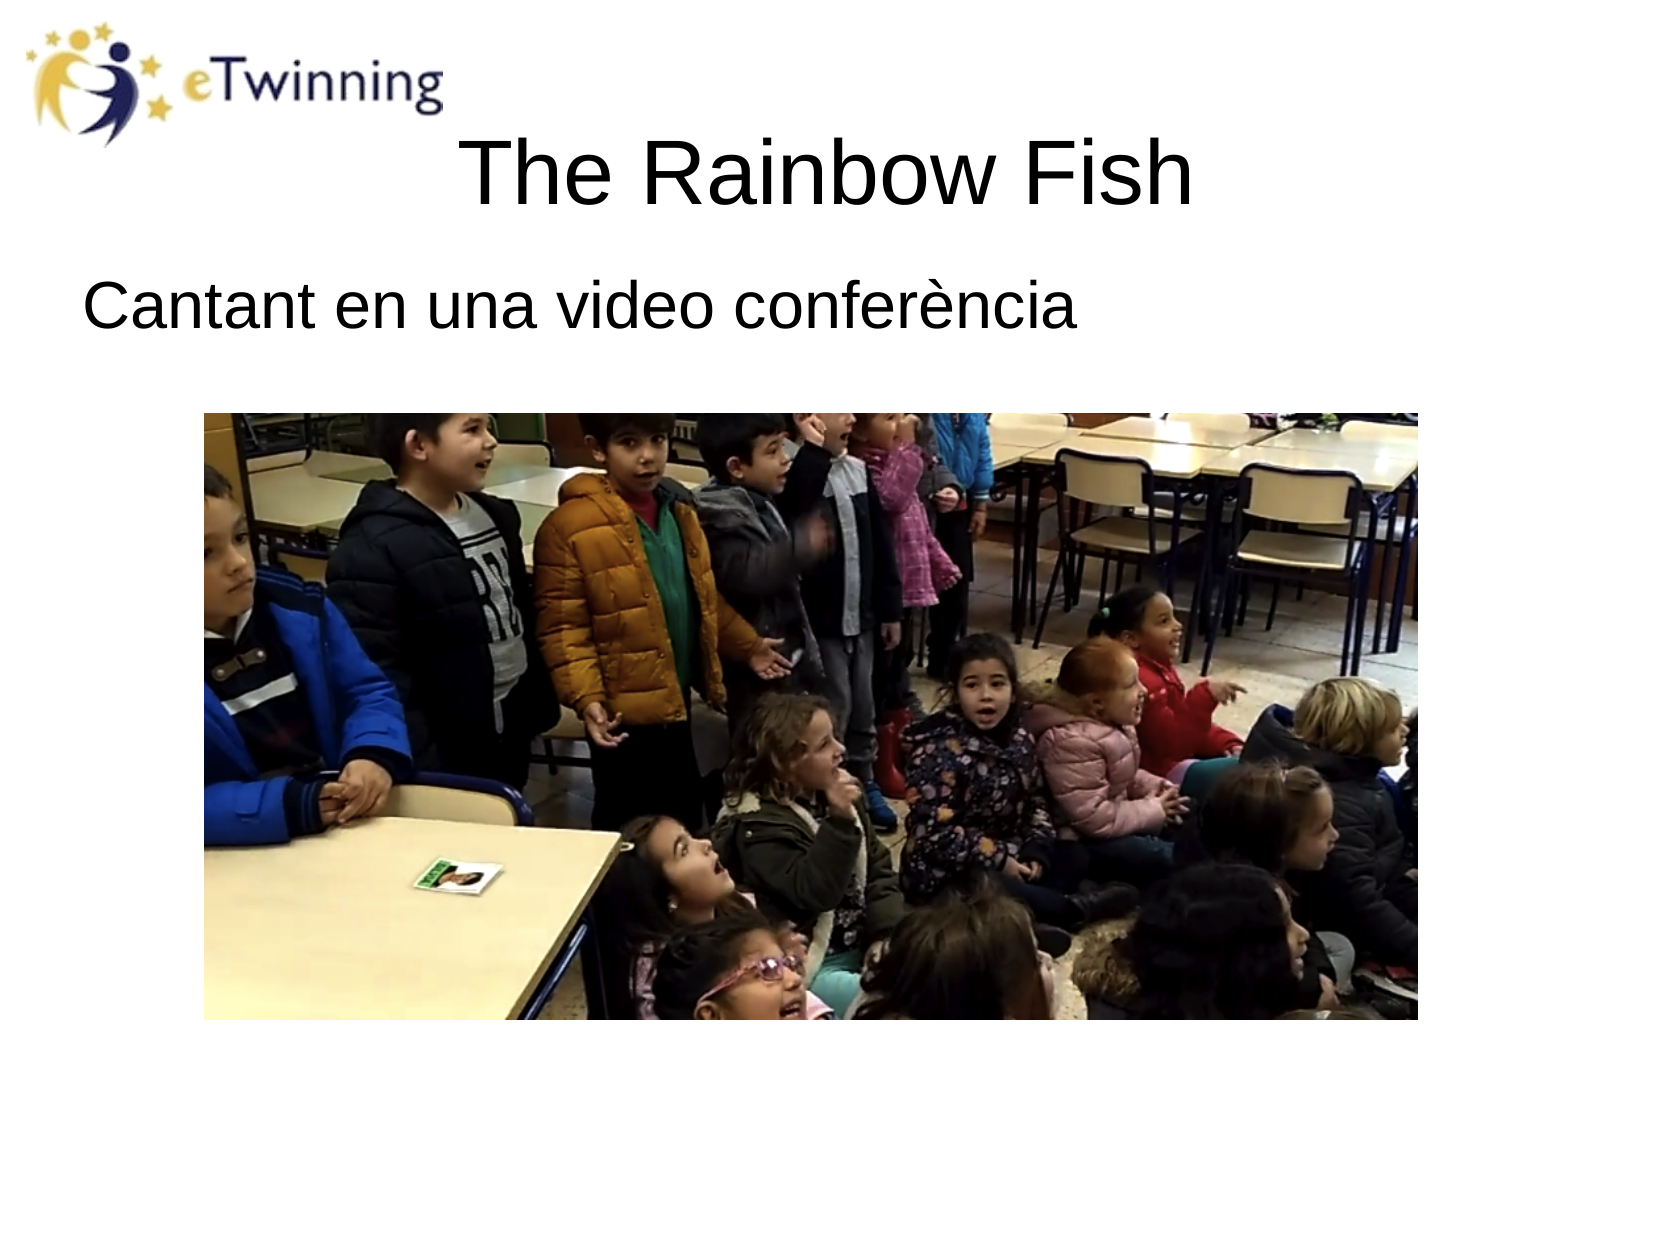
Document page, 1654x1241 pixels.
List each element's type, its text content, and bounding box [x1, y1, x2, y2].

picture [26, 20, 443, 148]
title The Rainbow Fish [82, 88, 1571, 256]
subtitle Cantant en una video conferència [82, 256, 1571, 355]
picture [204, 413, 1418, 1020]
